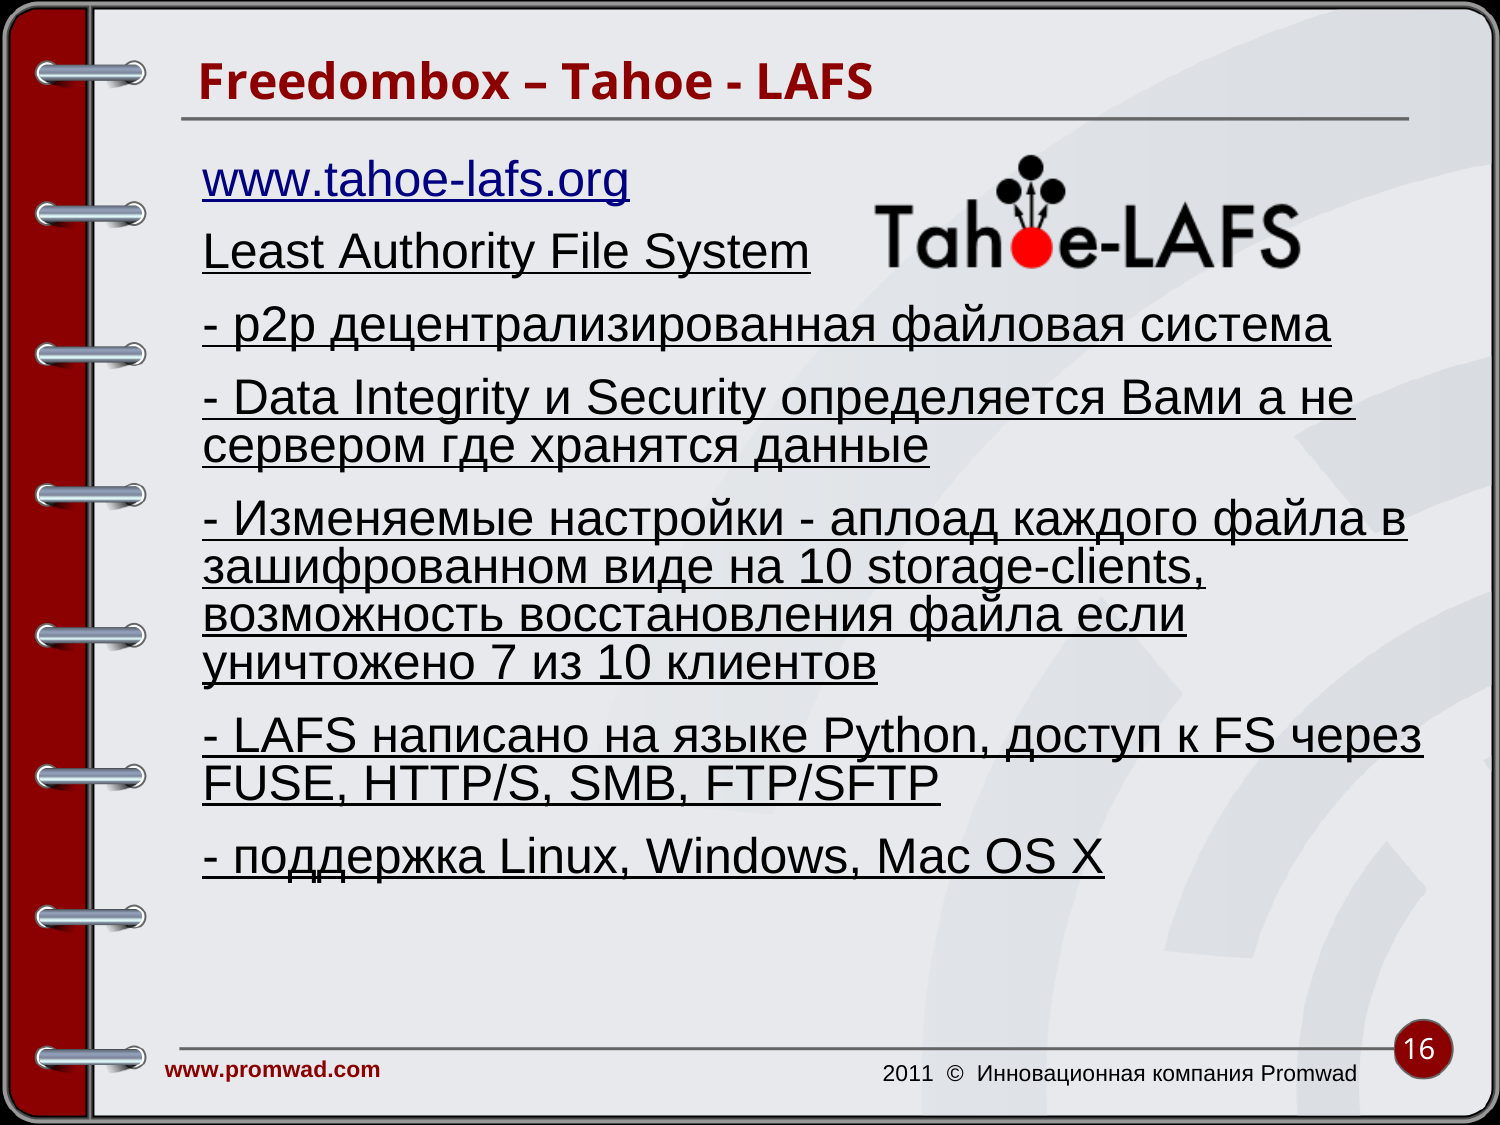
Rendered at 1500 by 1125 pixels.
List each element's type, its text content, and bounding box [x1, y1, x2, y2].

text_box <number> [1332, 1023, 1500, 1079]
text_box www.promwad.com [150, 1046, 405, 1090]
text_box www.tahoe-lafs.org Least Authority File System - p2p децентрализированная файловая система - Data Integrity и Security определяется Вами а не сервером где хранятся данные - Изменяемые настройки - аплоад каждого файла в зашифрованном виде на 10 storage-clients, возможность восстановления файла если уничтожено 7 из 10 клиентов - LAFS написано на языке Python, доступ к FS через FUSE, HTTP/S, SMB, FTP/SFTP - поддержка Linux, Windows, Mac OS X [187, 150, 1463, 938]
text_box 2011 © Инновационная компания Promwad [634, 1051, 1373, 1095]
picture [0, 0, 1500, 1125]
text_box Freedombox – Tahoe - LAFS [183, 45, 1400, 114]
